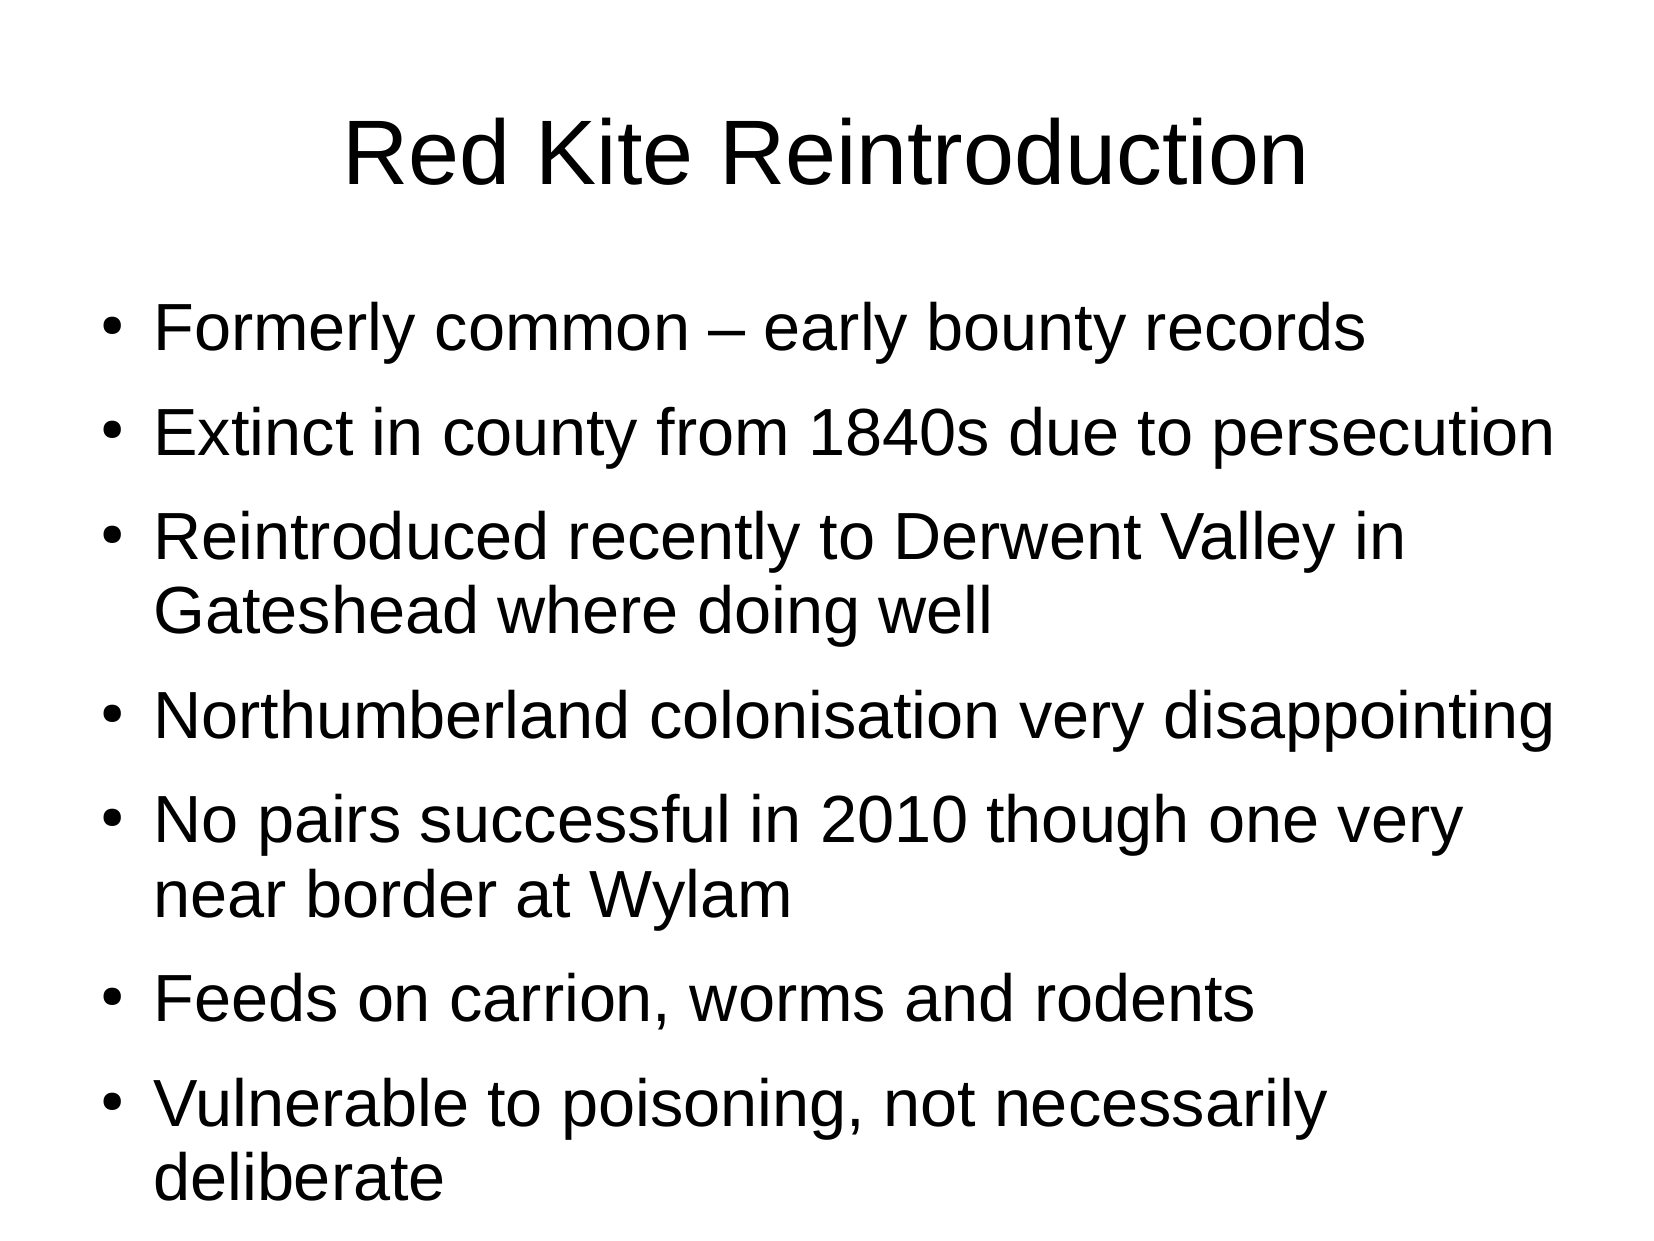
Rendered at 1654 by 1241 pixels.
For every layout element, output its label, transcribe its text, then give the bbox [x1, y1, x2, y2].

title Red Kite Reintroduction [82, 49, 1571, 257]
list Formerly common – early bounty records Extinct in county from 1840s due to persecution Reintroduced recently to Derwent Valley in Gateshead where doing well Northumberland colonisation very disappointing No pairs successful in 2010 though one very near border at Wylam Feeds on carrion, worms and rodents Vulnerable to poisoning, not necessarily deliberate [82, 290, 1571, 1216]
